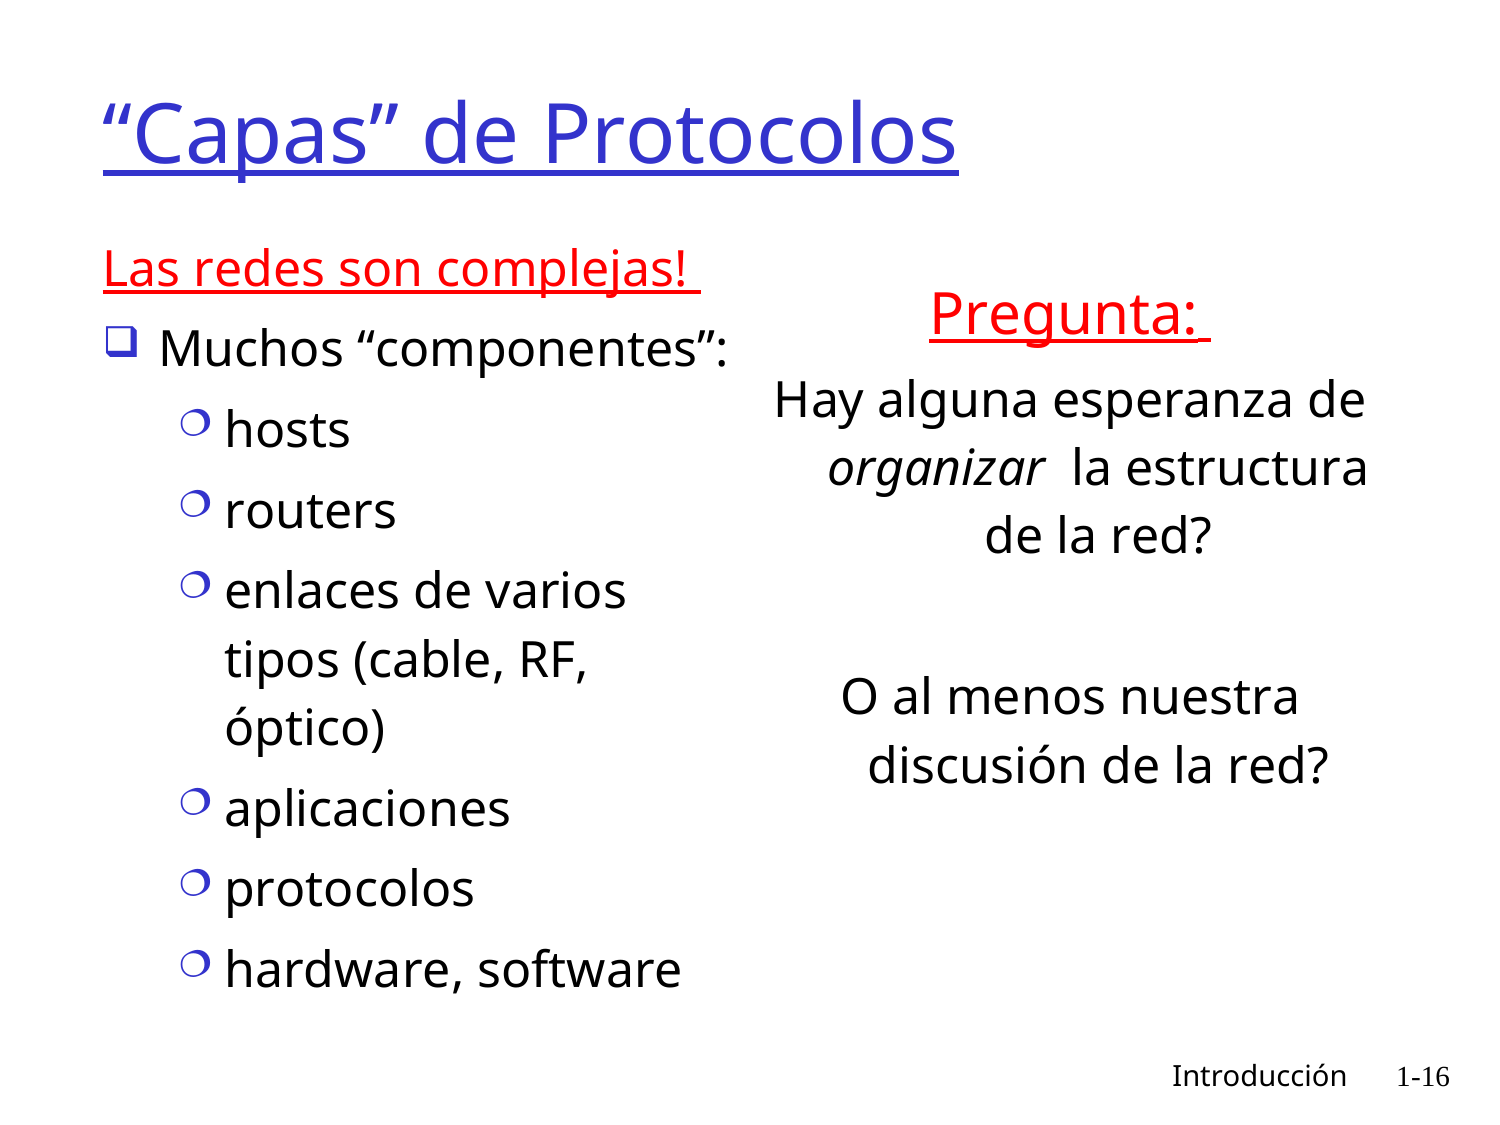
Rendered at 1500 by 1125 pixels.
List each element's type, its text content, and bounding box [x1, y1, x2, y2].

text_box Introducción [887, 1050, 1362, 1125]
text_box 1-<number> [1362, 1050, 1466, 1125]
title “Capas” de Protocolos [87, 37, 1363, 225]
list Pregunta: Hay alguna esperanza de organizar la estructura de la red? O al menos nuestra discusión de la red? [746, 264, 1394, 953]
list Las redes son complejas! Muchos “componentes”: hosts routers enlaces de varios tipos (cable, RF, óptico) aplicaciones protocolos hardware, software [87, 224, 751, 1027]
